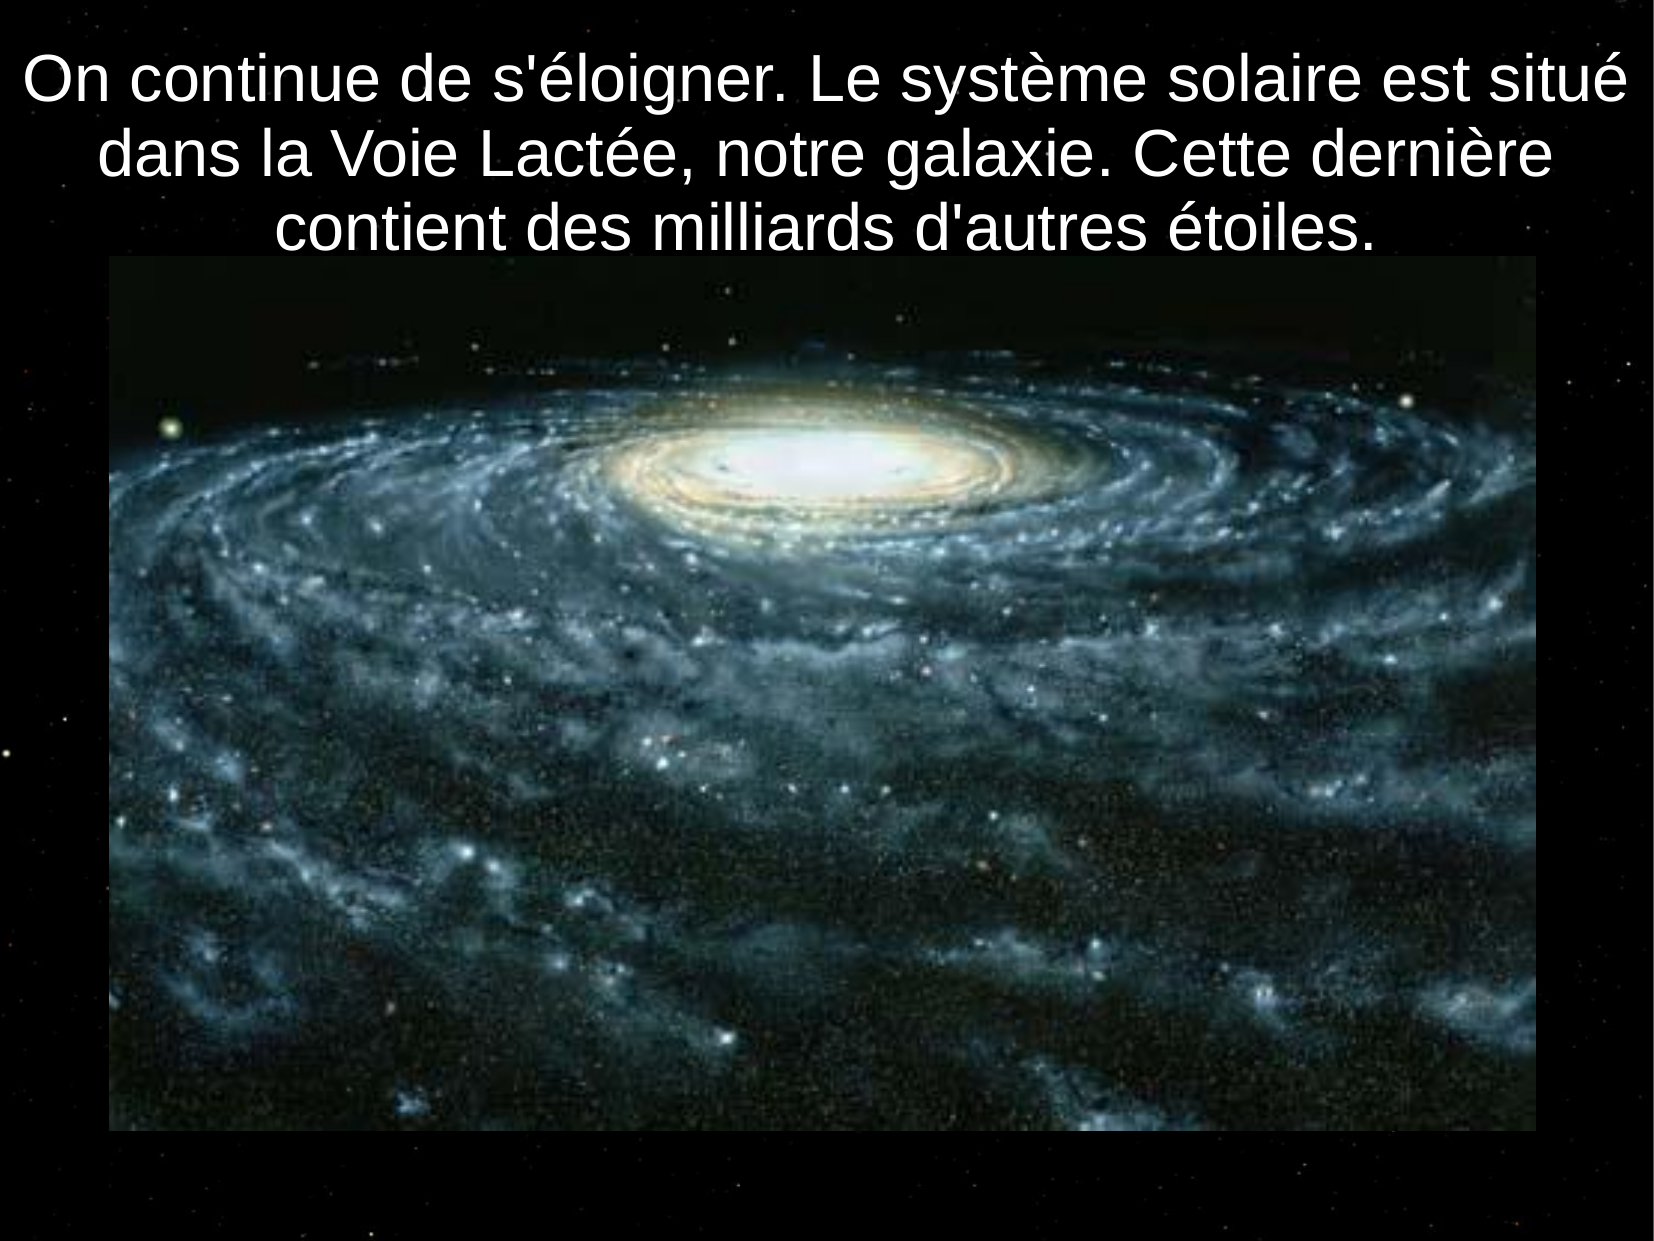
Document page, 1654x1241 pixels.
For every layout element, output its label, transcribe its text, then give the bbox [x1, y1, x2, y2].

title On continue de s'éloigner. Le système solaire est situé dans la Voie Lactée, notre galaxie. Cette dernière contient des milliards d'autres étoiles. [0, 3, 1654, 303]
picture [0, 256, 1654, 1241]
